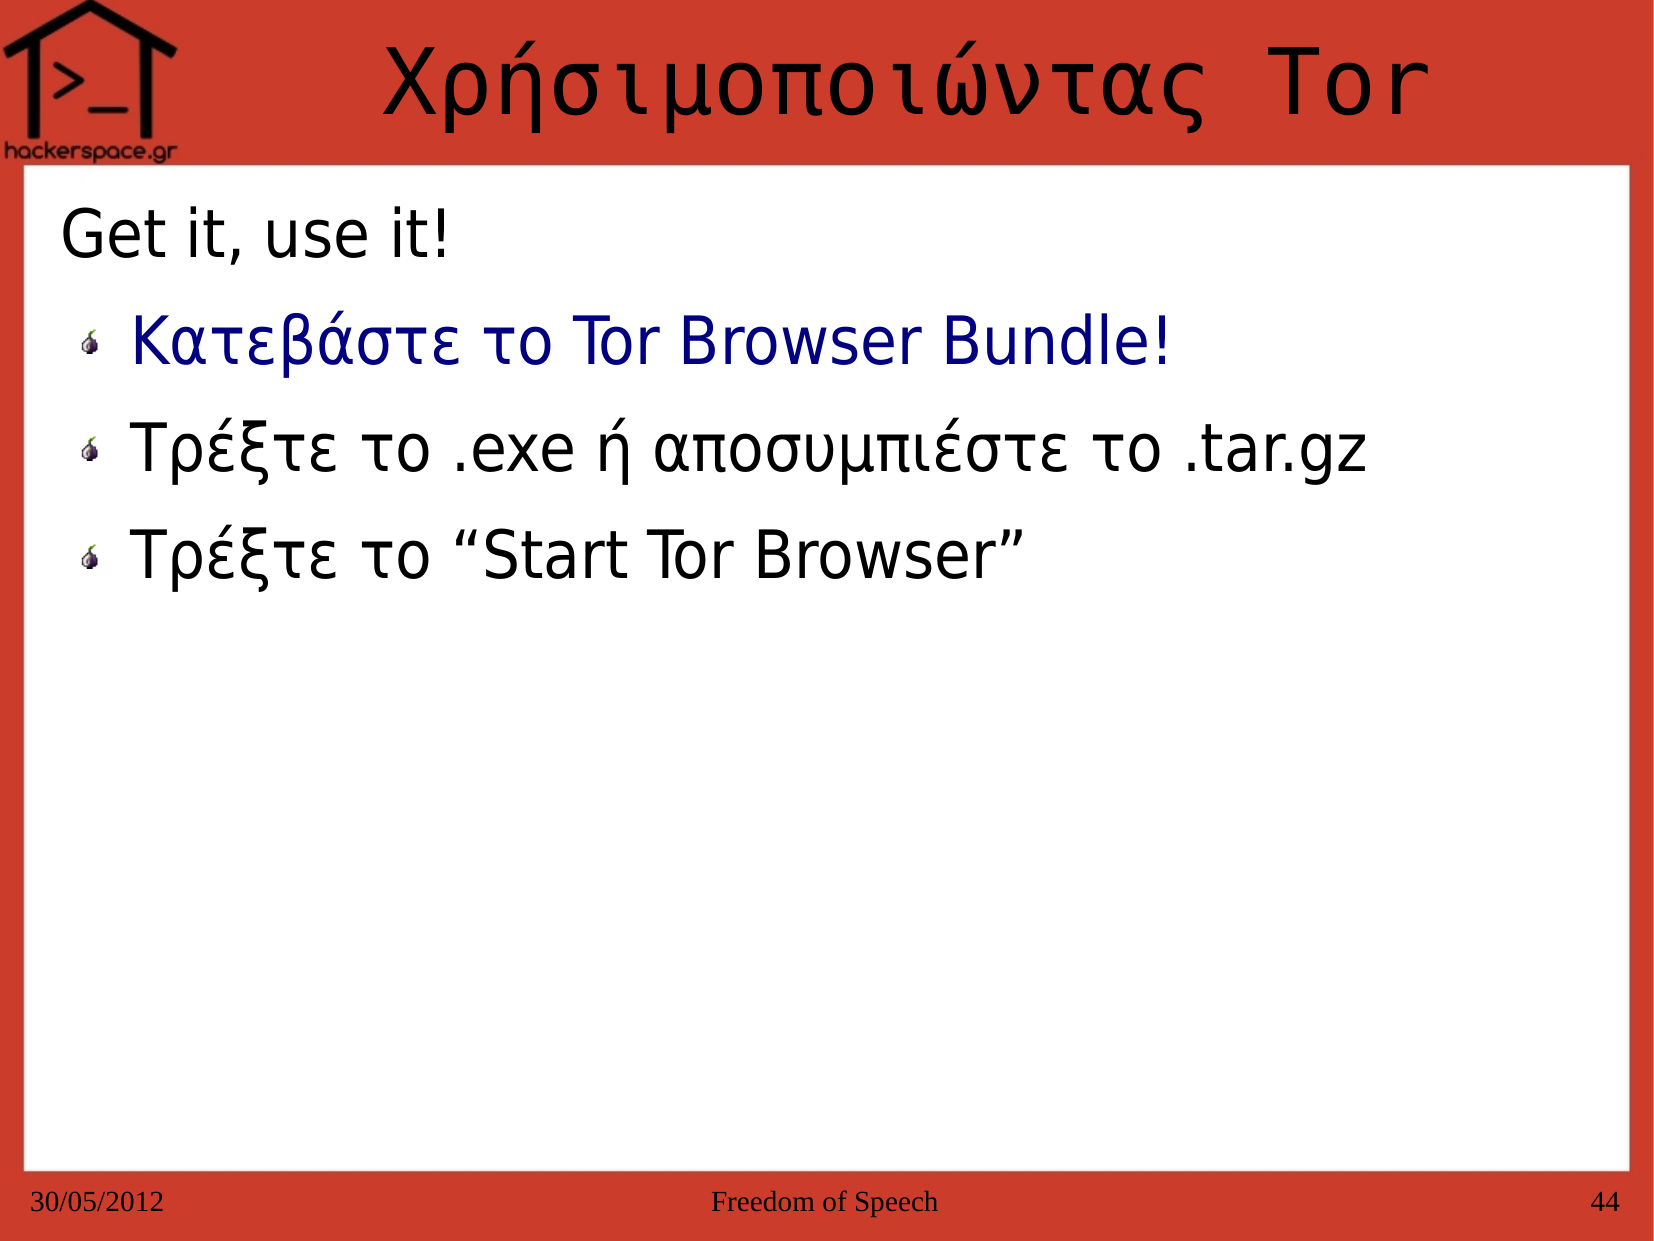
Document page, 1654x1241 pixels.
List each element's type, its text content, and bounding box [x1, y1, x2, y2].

list Get it, use it! Κατεβάστε το Tor Browser Bundle! Τρέξτε το .exe ή αποσυμπιέστε το .tar.gz Τρέξτε το “Start Tor Browser” [60, 195, 1591, 1141]
title Χρήσιμοποιώντας Tor [195, 15, 1621, 151]
picture [0, 0, 1654, 1241]
